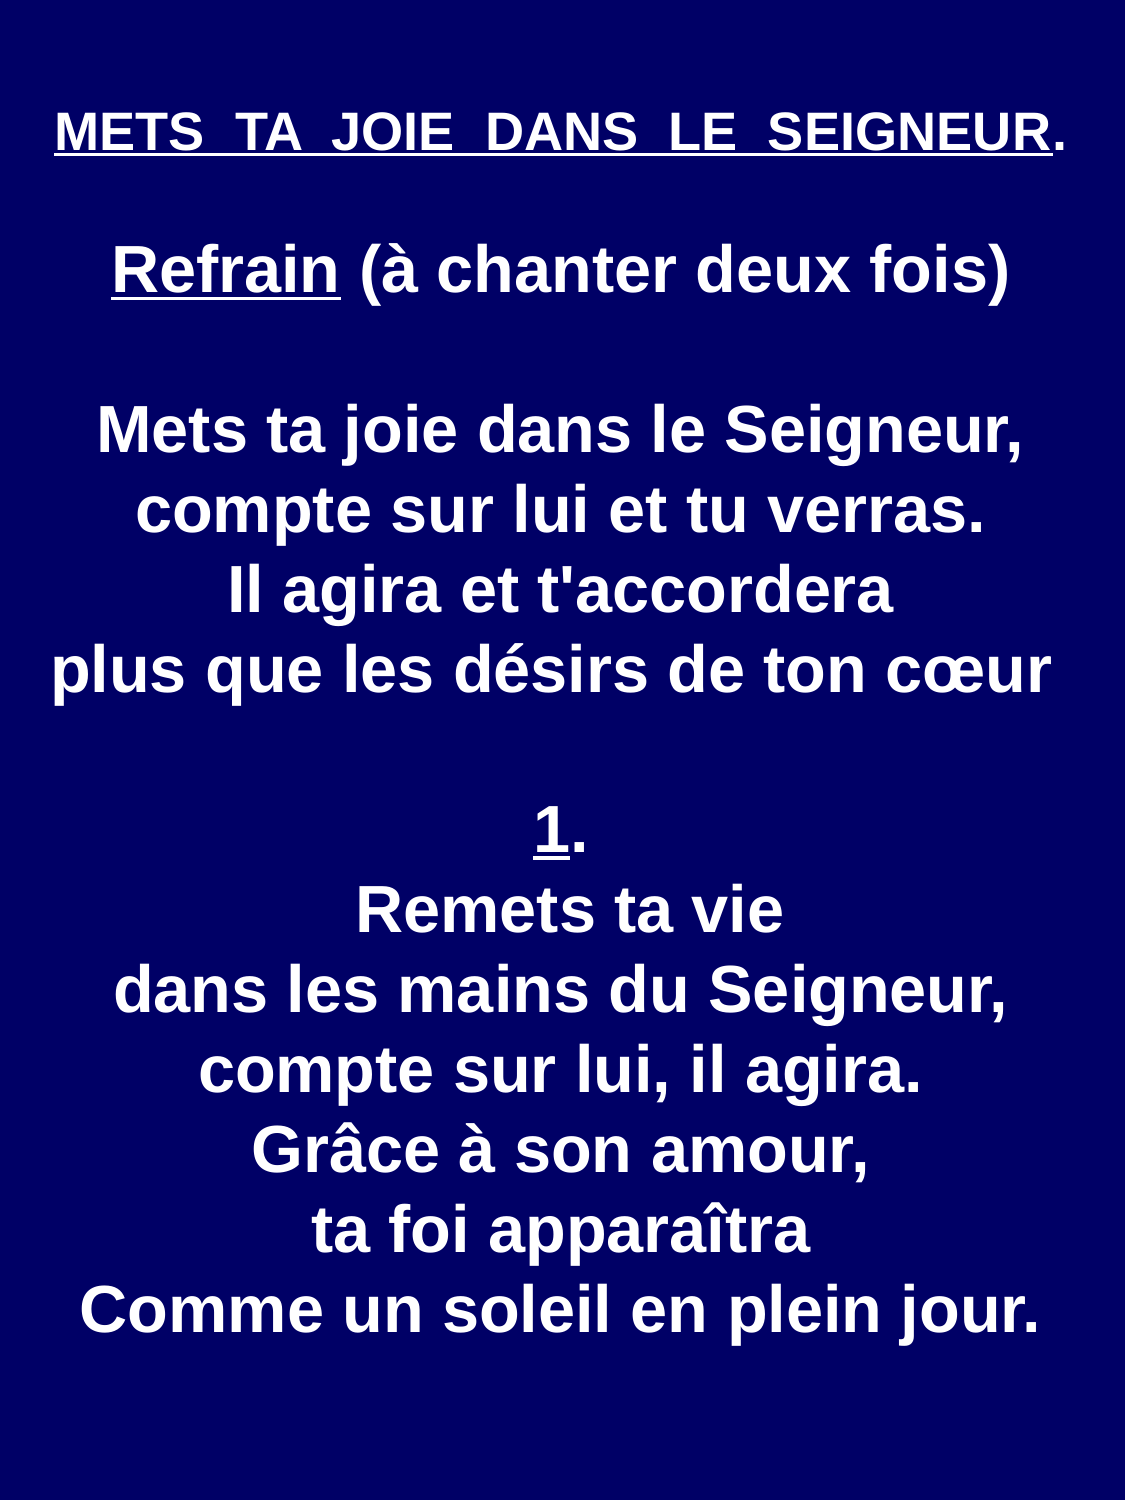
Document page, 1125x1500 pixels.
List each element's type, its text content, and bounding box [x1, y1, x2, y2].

text_box METS TA JOIE DANS LE SEIGNEUR. Refrain (à chanter deux fois) Mets ta joie dans le Seigneur, compte sur lui et tu verras. Il agira et t'accordera plus que les désirs de ton cœur 1. Remets ta vie dans les mains du Seigneur, compte sur lui, il agira. Grâce à son amour, ta foi apparaîtra Comme un soleil en plein jour. [23, 88, 1099, 1500]
